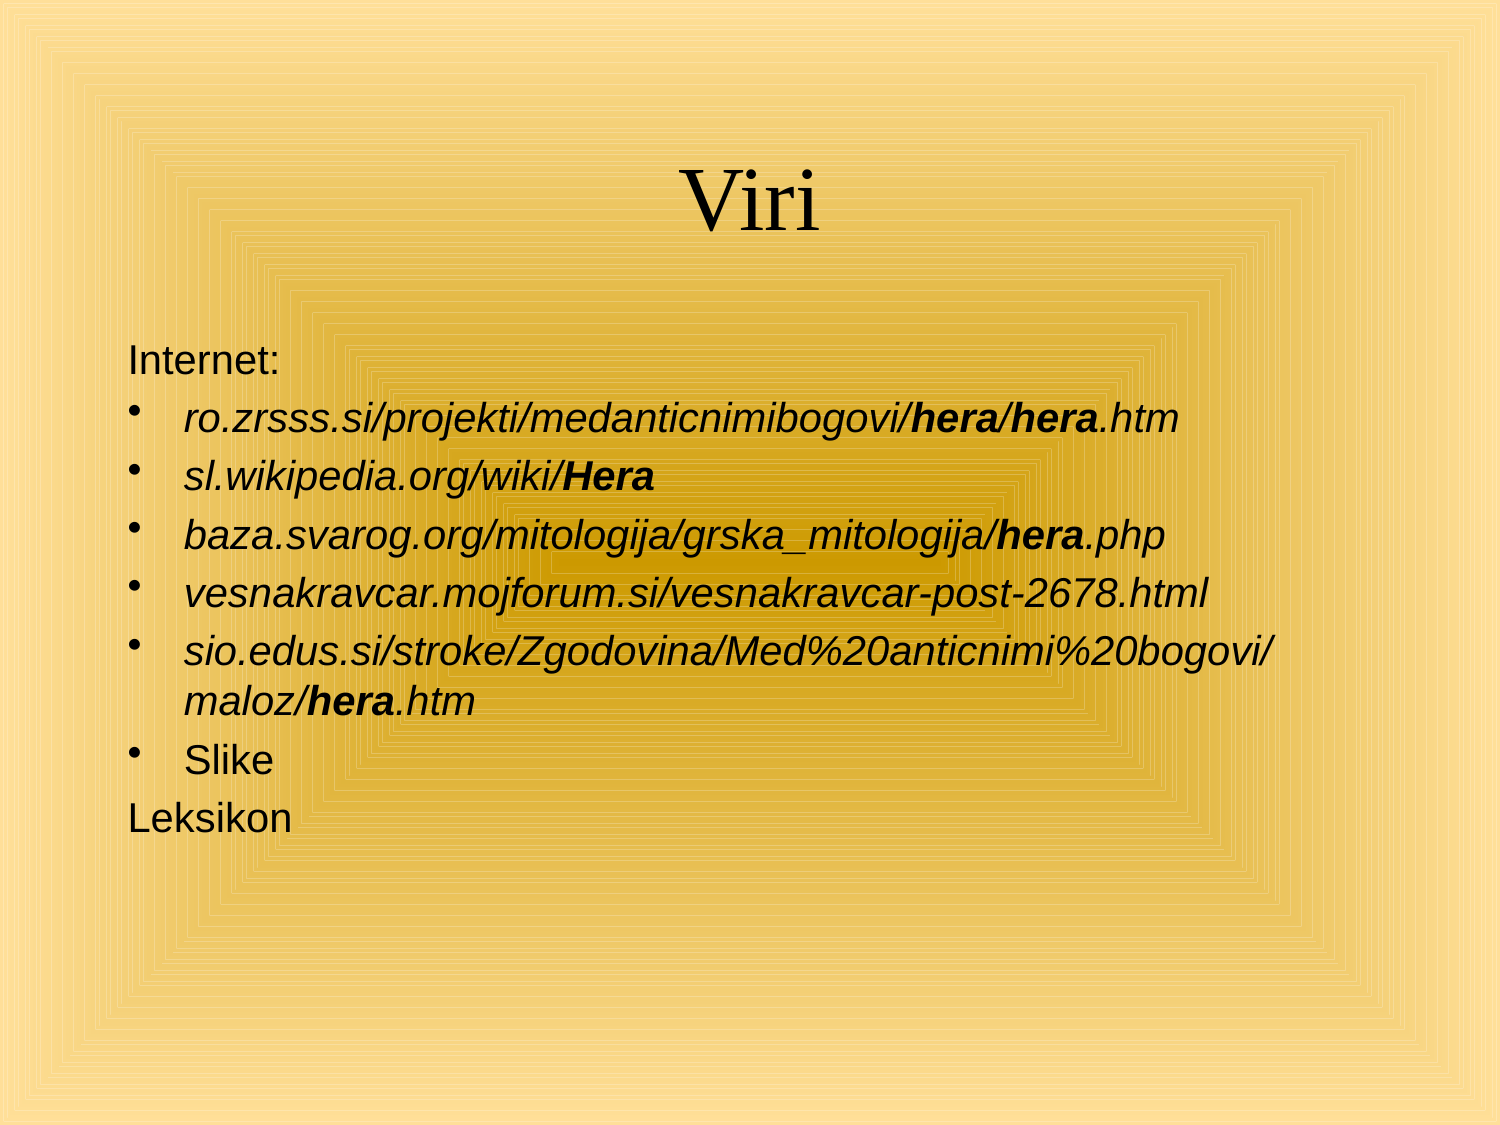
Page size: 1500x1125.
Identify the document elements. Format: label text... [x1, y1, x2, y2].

title Viri [112, 99, 1388, 288]
list Internet: ro.zrsss.si/projekti/medanticnimibogovi/hera/hera.htm sl.wikipedia.org/wiki/Hera baza.svarog.org/mitologija/grska_mitologija/hera.php vesnakravcar.mojforum.si/vesnakravcar-post-2678.html sio.edus.si/stroke/Zgodovina/Med%20anticnimi%20bogovi/maloz/hera.htm Slike Leksikon [112, 324, 1388, 1000]
